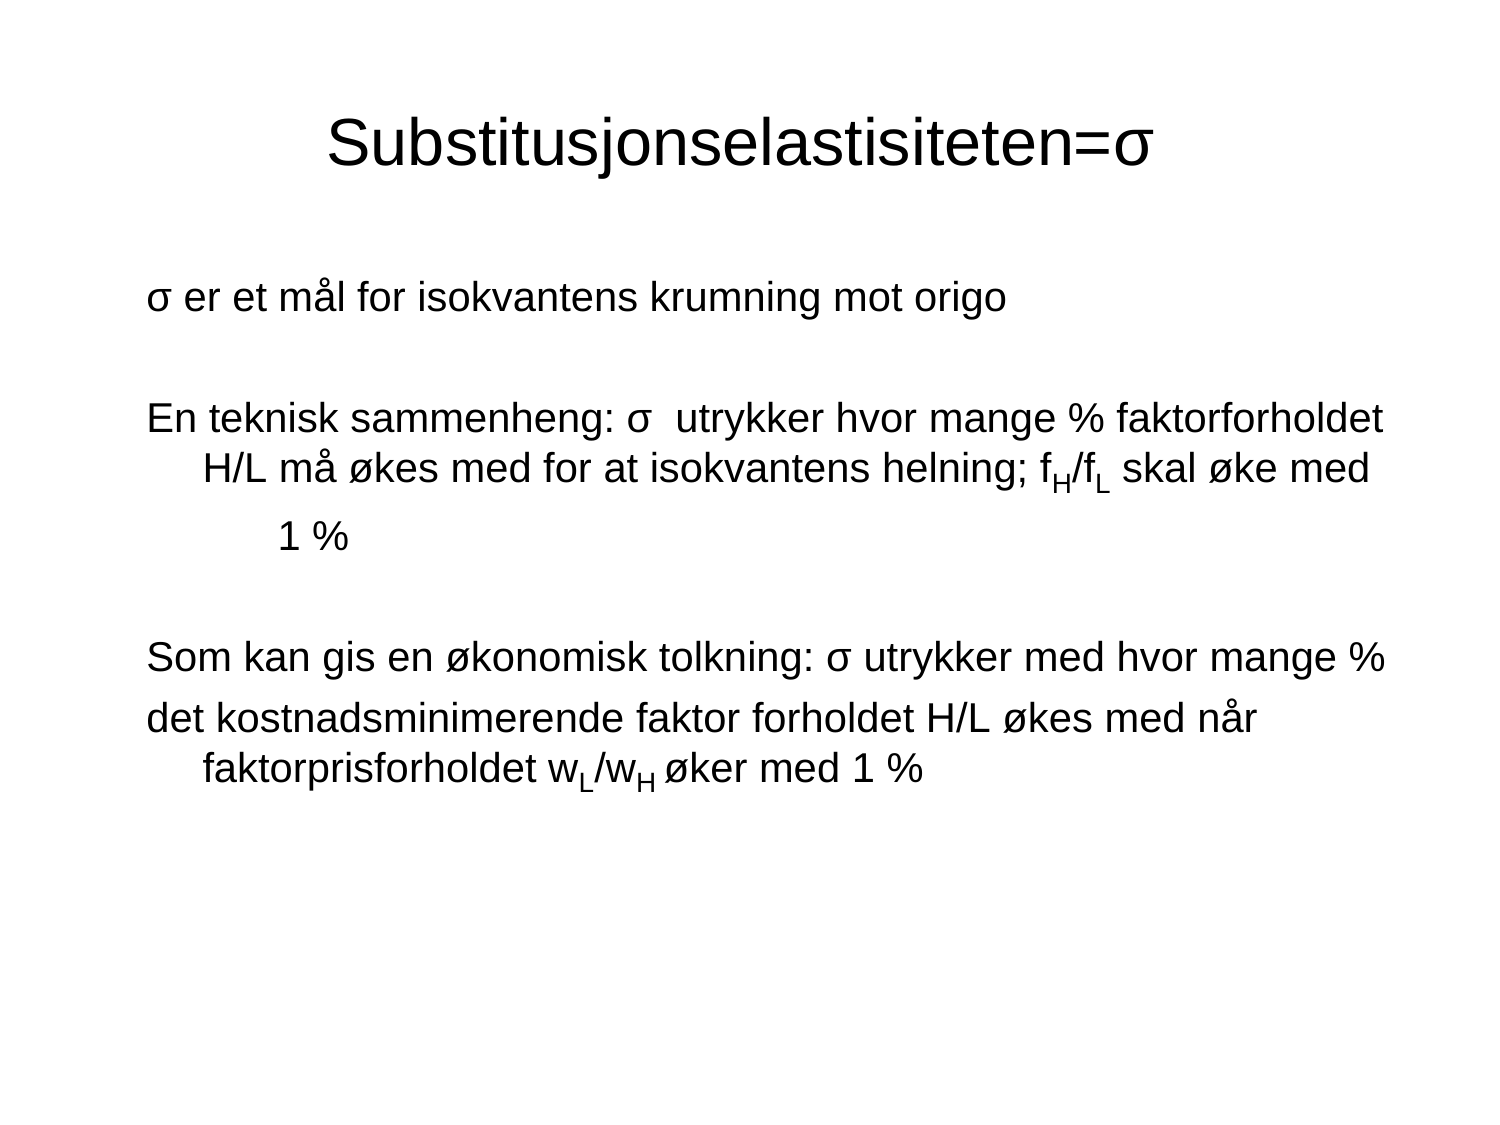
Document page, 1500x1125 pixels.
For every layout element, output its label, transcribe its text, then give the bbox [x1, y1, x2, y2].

list σ er et mål for isokvantens krumning mot origo En teknisk sammenheng: σ utrykker hvor mange % faktorforholdet H/L må økes med for at isokvantens helning; fH/fL skal øke med 1 % Som kan gis en økonomisk tolkning: σ utrykker med hvor mange % det kostnadsminimerende faktor forholdet H/L økes med når faktorprisforholdet wL/wH øker med 1 % [75, 262, 1426, 1005]
title Substitusjonselastisiteten=σ [75, 45, 1426, 233]
